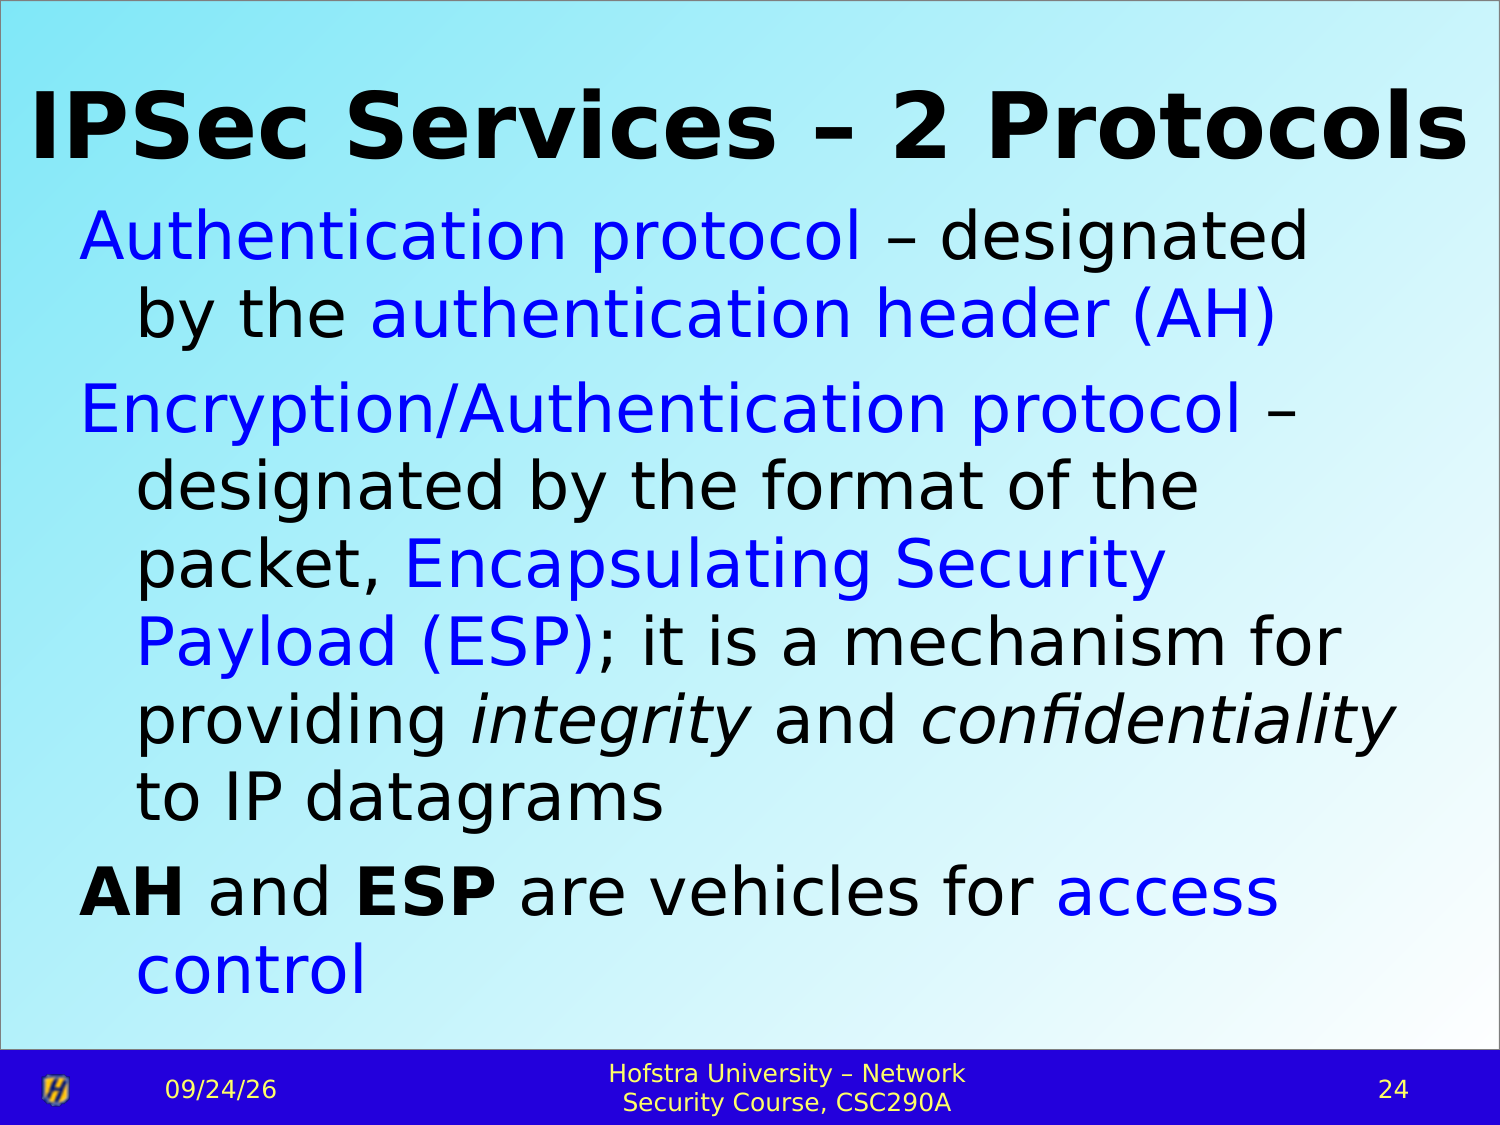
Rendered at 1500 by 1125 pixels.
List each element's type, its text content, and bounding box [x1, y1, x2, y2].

list Authentication protocol – designated by the authentication header (AH) Encryption/Authentication protocol – designated by the format of the packet, Encapsulating Security Payload (ESP); it is a mechanism for providing integrity and confidentiality to IP datagrams AH and ESP are vehicles for access control [64, 190, 1415, 1017]
picture [37, 1072, 76, 1110]
title IPSec Services – 2 Protocols [0, 65, 1500, 188]
